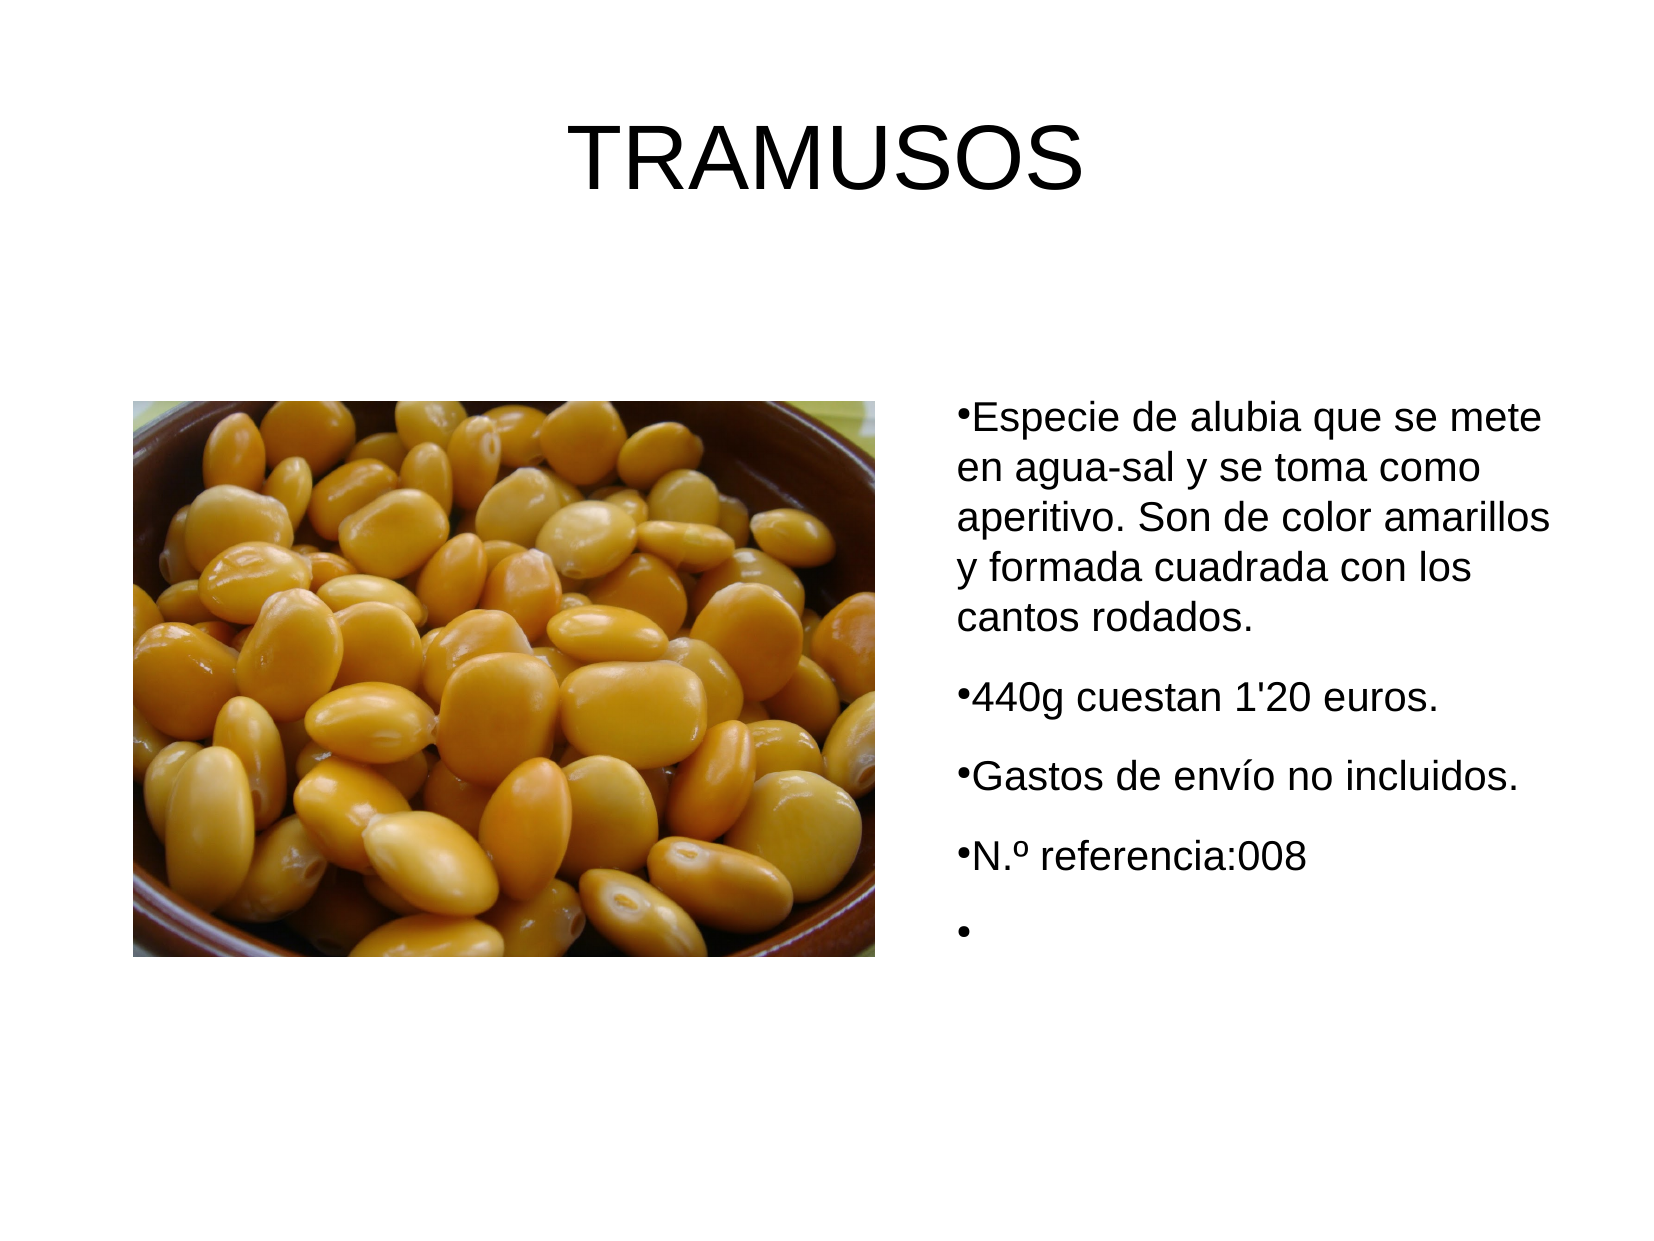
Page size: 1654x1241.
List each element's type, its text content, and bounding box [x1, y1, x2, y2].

title TRAMUSOS [82, 49, 1571, 257]
picture [133, 401, 875, 957]
list Especie de alubia que se mete en agua-sal y se toma como aperitivo. Son de color amarillos y formada cuadrada con los cantos rodados. 440g cuestan 1'20 euros. Gastos de envío no incluidos. N.º referencia:008 [956, 389, 1571, 1004]
